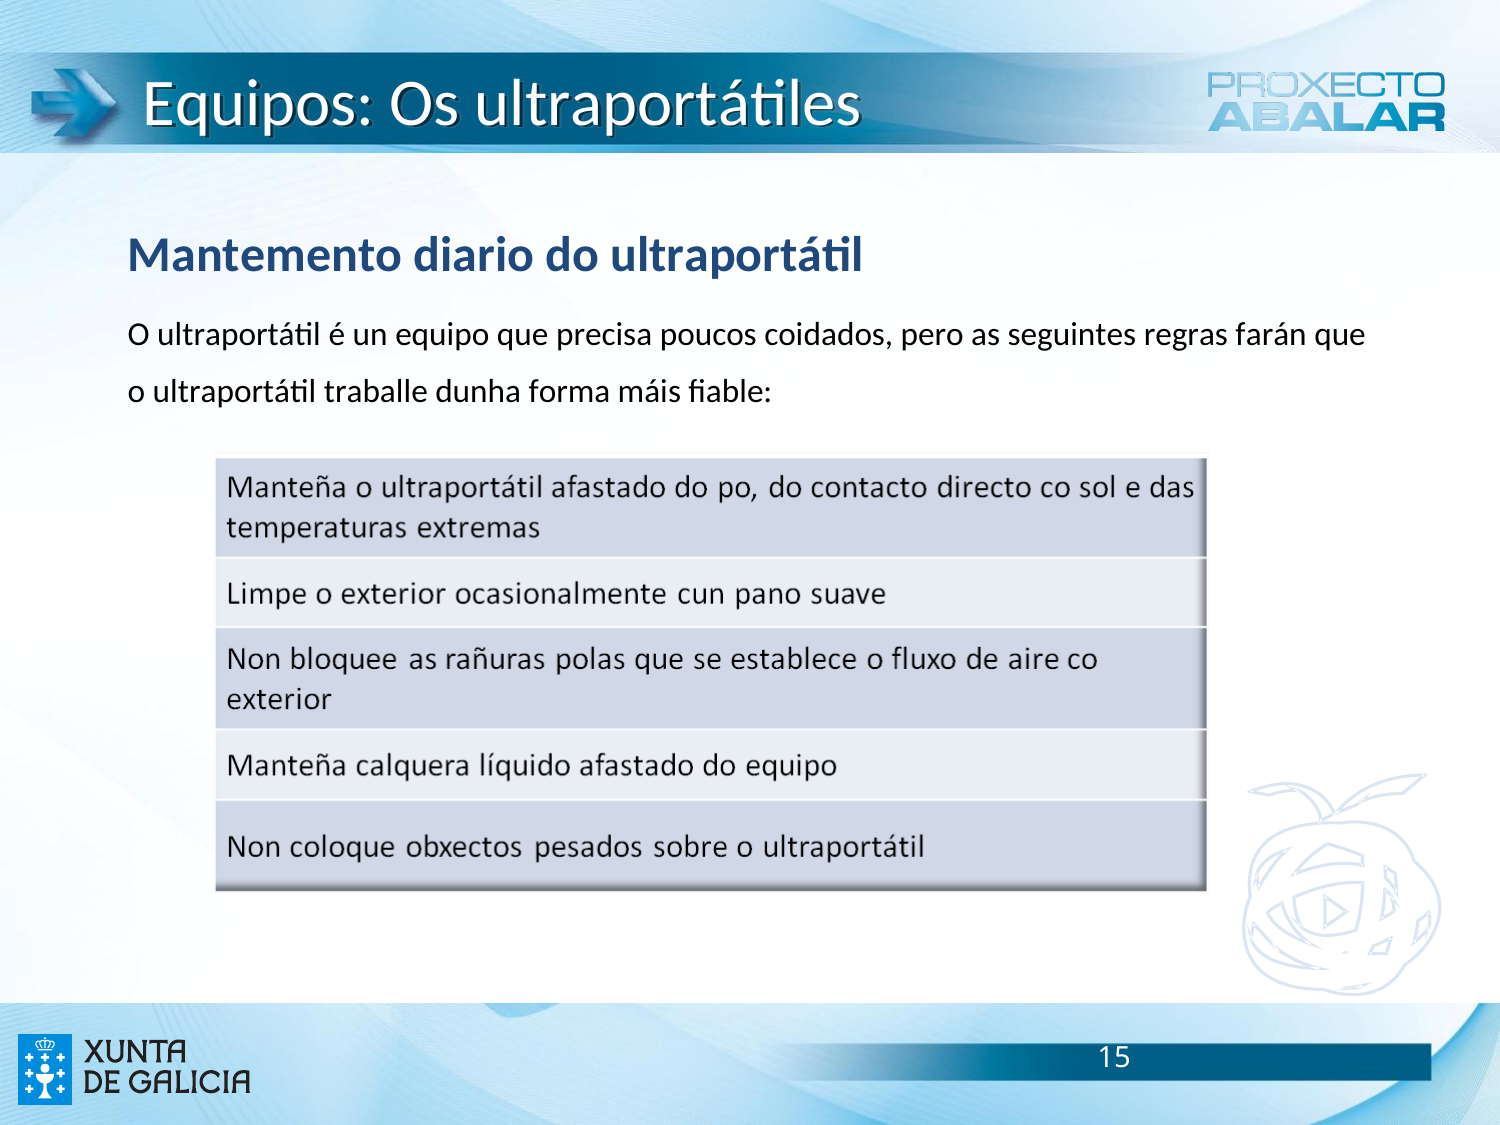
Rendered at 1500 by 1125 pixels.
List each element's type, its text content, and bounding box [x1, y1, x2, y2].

text_box [1242, 773, 1442, 997]
text_box Mantemento diario do ultraportátil O ultraportátil é un equipo que precisa poucos coidados, pero as seguintes regras farán que o ultraportátil traballe dunha forma máis fiable: [113, 186, 1383, 418]
text_box Equipos: Os ultraportátiles [142, 58, 863, 139]
picture [0, 0, 1500, 1125]
text_box <número> [1082, 1031, 1433, 1092]
